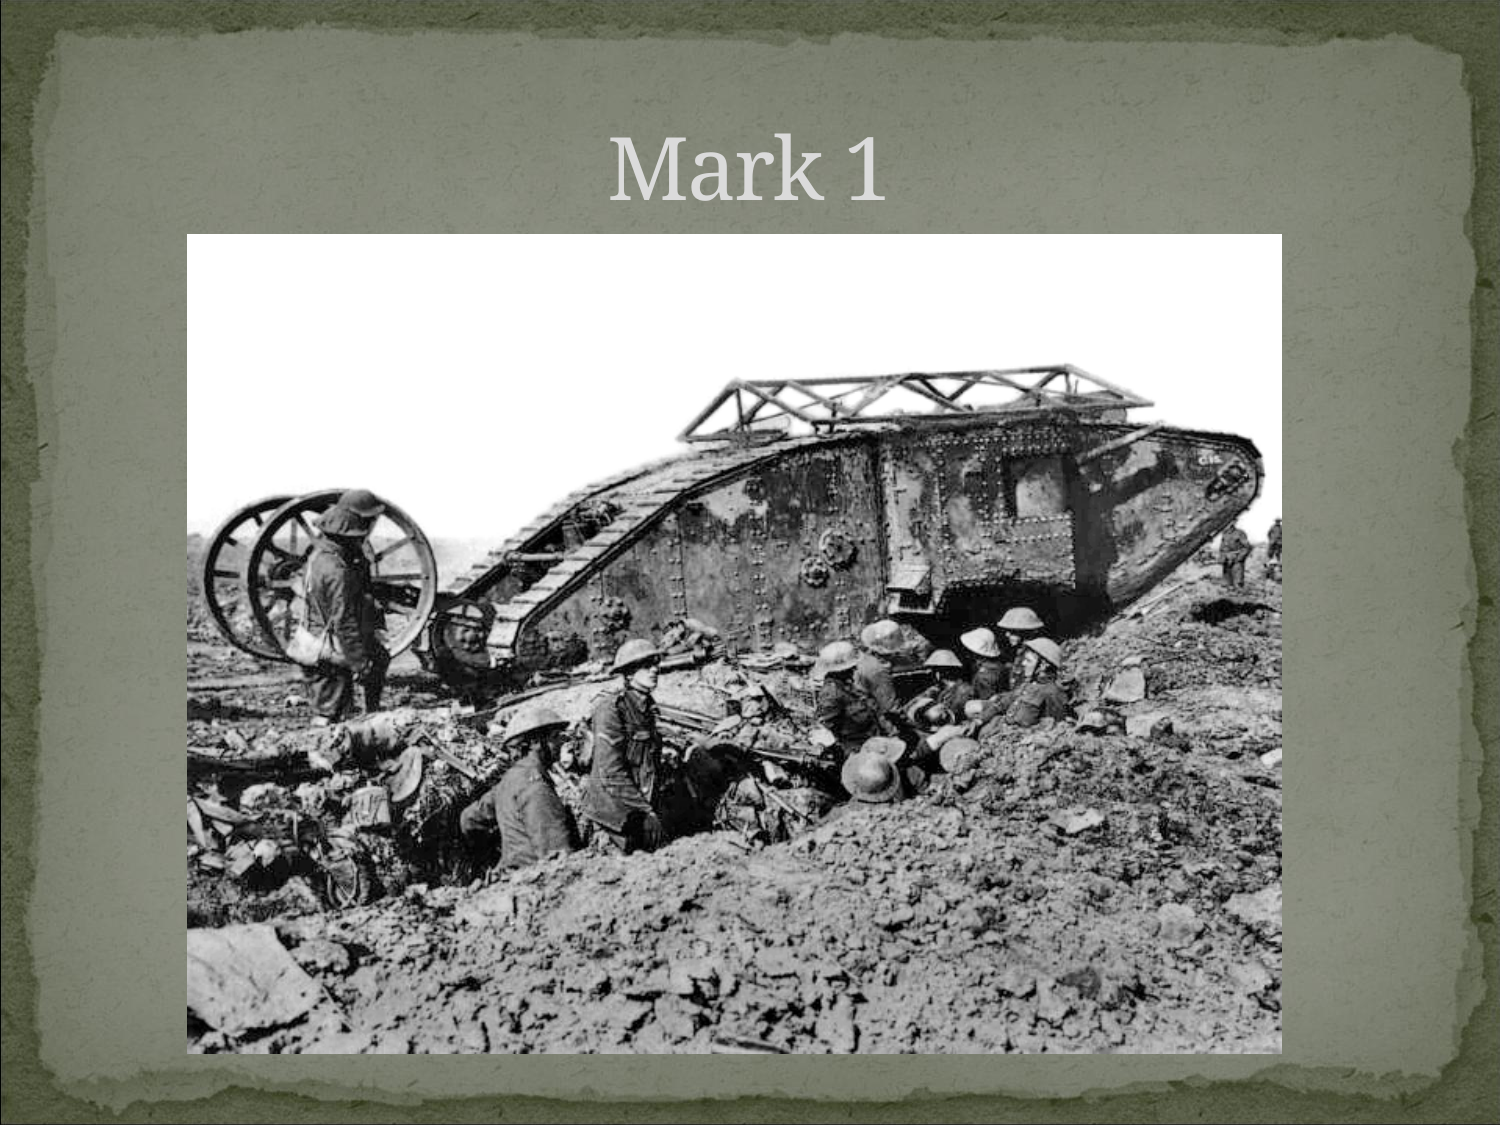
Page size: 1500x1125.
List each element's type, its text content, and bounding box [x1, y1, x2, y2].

picture [0, 0, 1500, 1125]
title Mark 1 [75, 24, 1425, 225]
